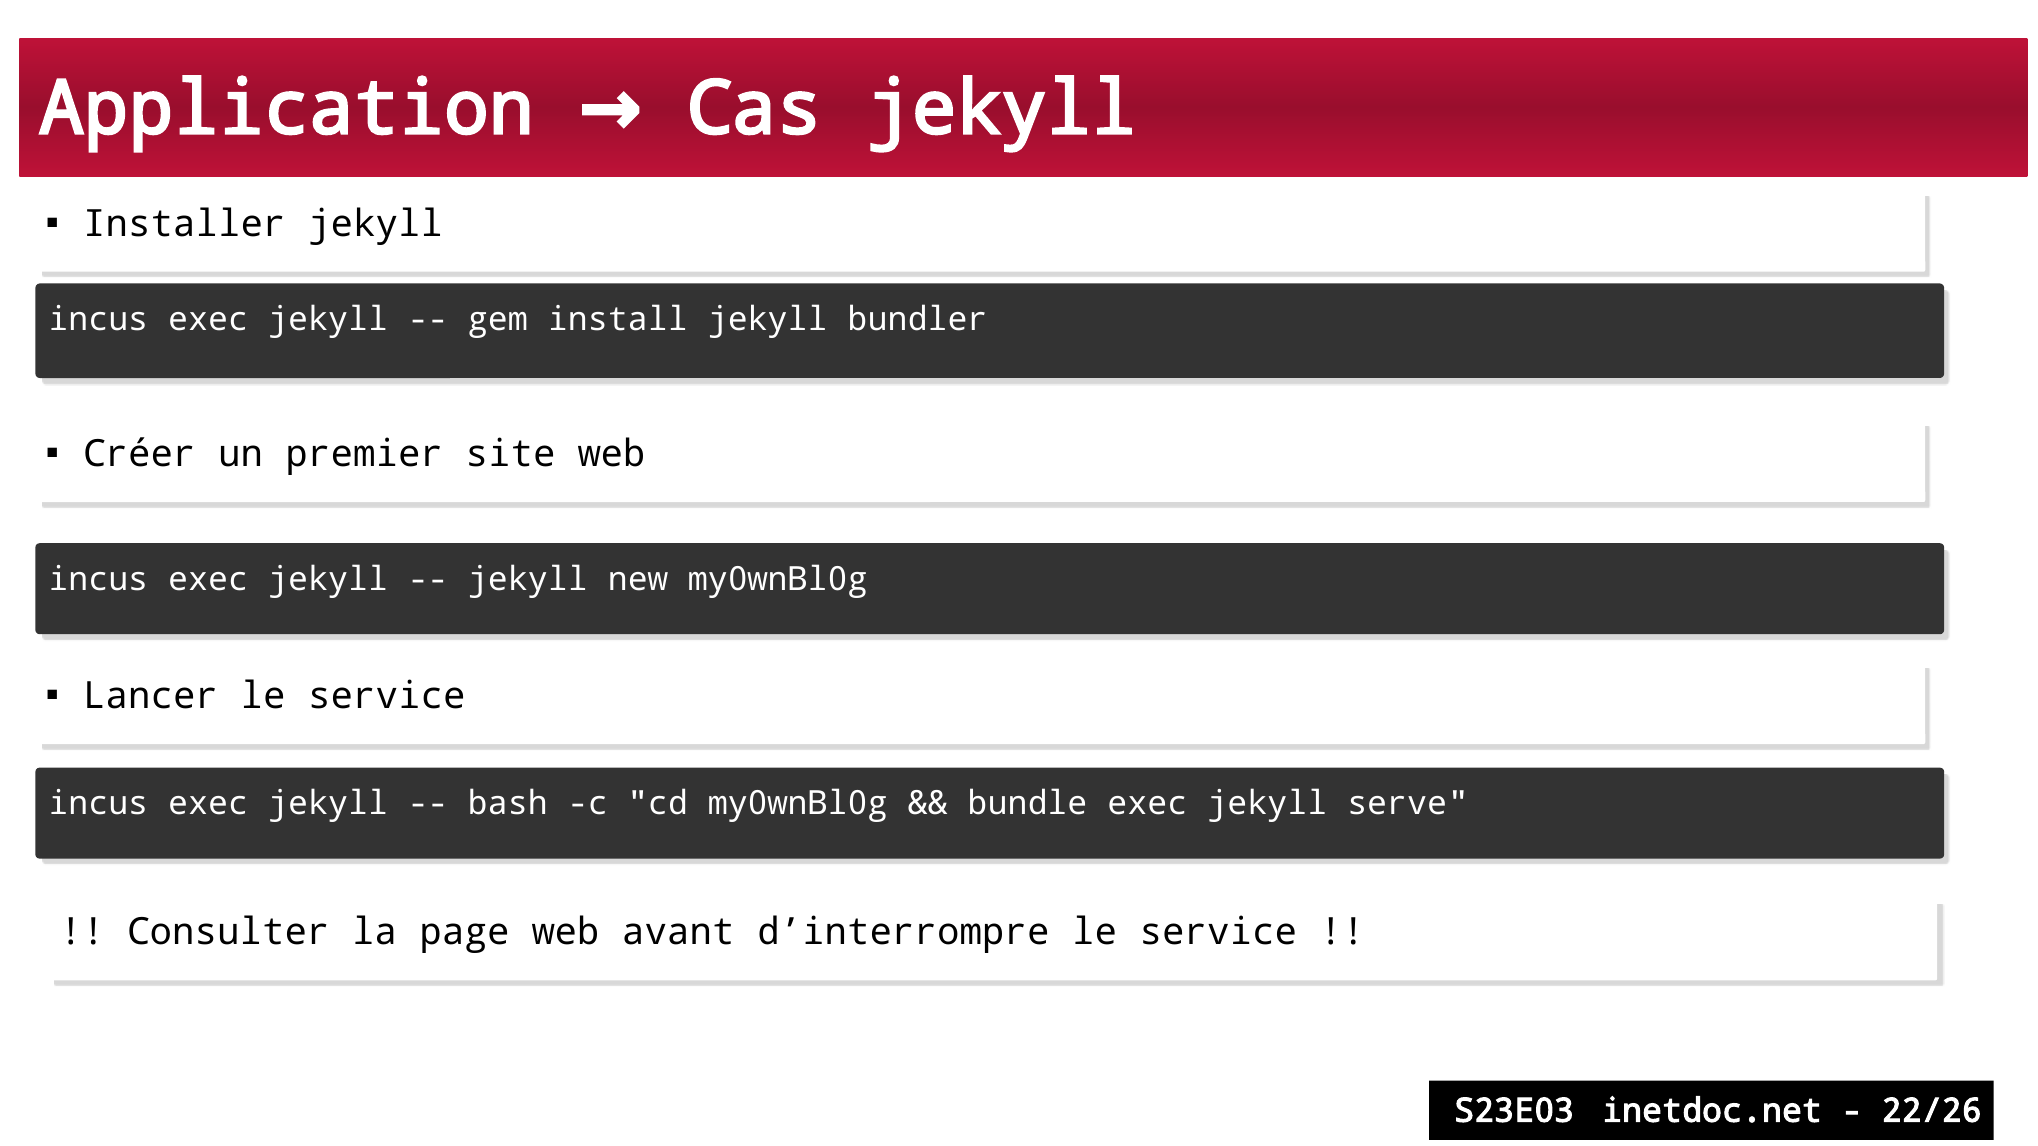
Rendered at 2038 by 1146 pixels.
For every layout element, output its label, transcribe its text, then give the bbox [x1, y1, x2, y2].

text_box S23E03 inetdoc.net - <numéro>/26 [1429, 1080, 1994, 1140]
text_box Créer un premier site web [35, 419, 1926, 503]
text_box Lancer le service [35, 661, 1926, 745]
text_box !! Consulter la page web avant d’interrompre le service !! [47, 897, 1938, 981]
text_box incus exec jekyll -- gem install jekyll bundler [35, 283, 1945, 379]
text_box incus exec jekyll -- jekyll new my0wnBl0g [35, 543, 1945, 635]
text_box Application → Cas jekyll [19, 38, 2028, 177]
text_box incus exec jekyll -- bash -c "cd my0wnBl0g && bundle exec jekyll serve" [35, 767, 1945, 859]
text_box Installer jekyll [35, 188, 1926, 272]
